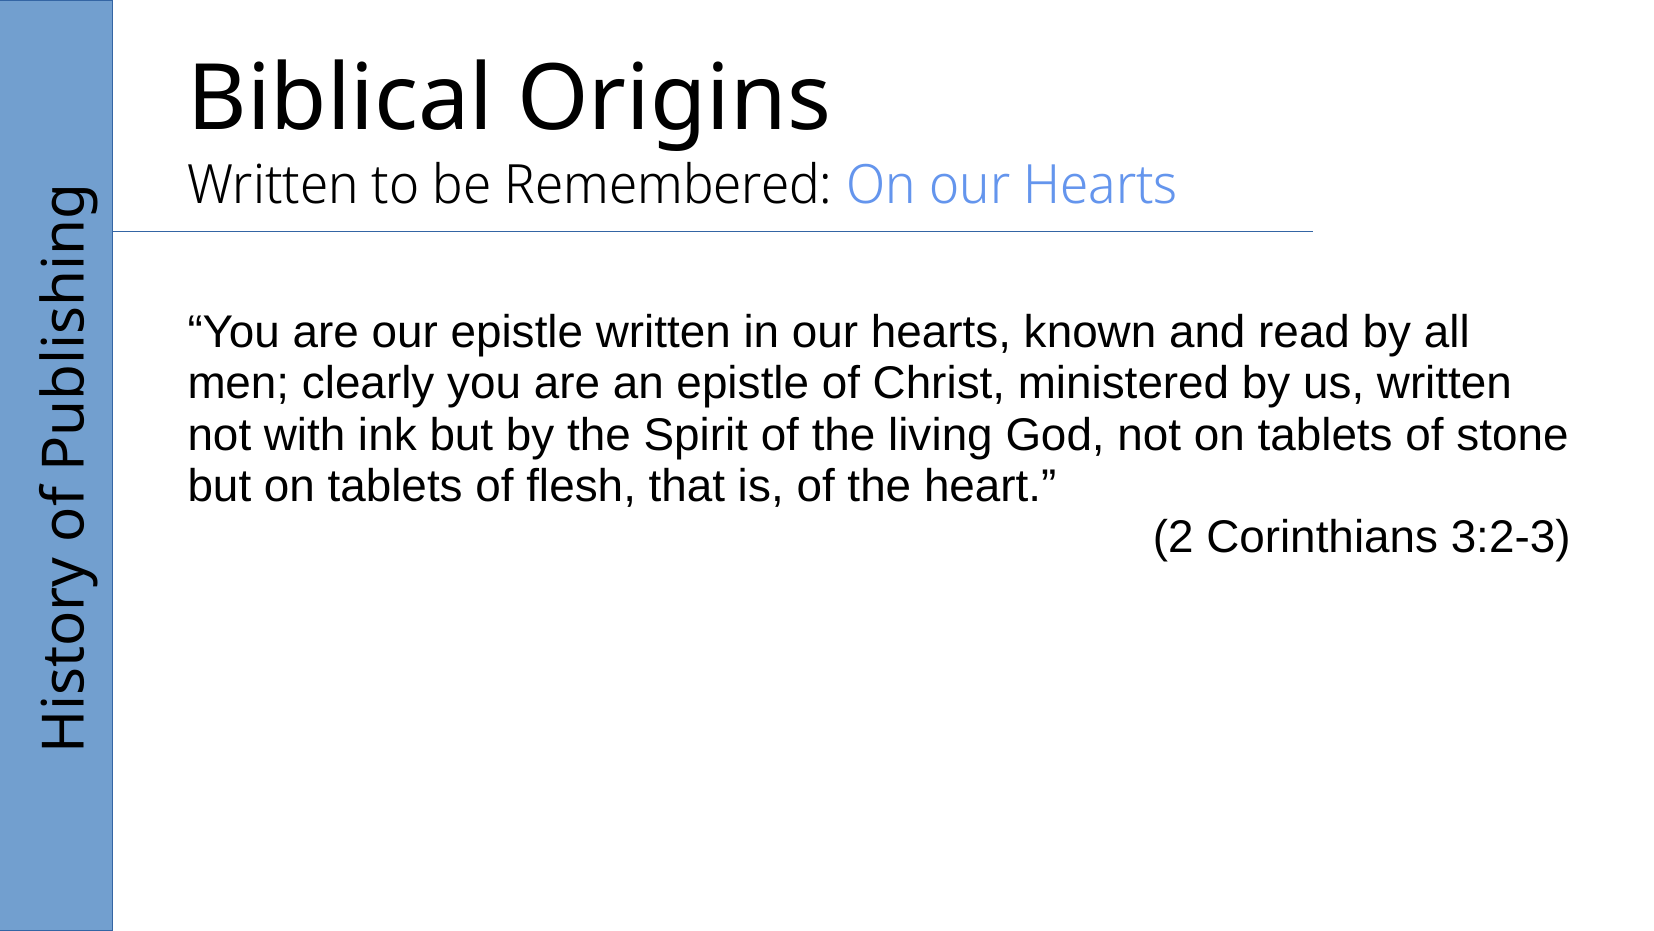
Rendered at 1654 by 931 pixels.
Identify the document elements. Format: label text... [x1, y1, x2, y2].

text_box History of Publishing [13, 37, 105, 901]
text_box [0, 0, 113, 931]
title Written to be Remembered: On our Hearts [187, 125, 1571, 239]
title Biblical Origins [187, 33, 1571, 125]
subtitle “You are our epistle written in our hearts, known and read by all men; clearly you are an epistle of Christ, ministered by us, written not with ink but by the Spirit of the living God, not on tablets of stone but on tablets of flesh, that is, of the heart.” (2 Corinthians 3:2-3) [187, 306, 1571, 846]
